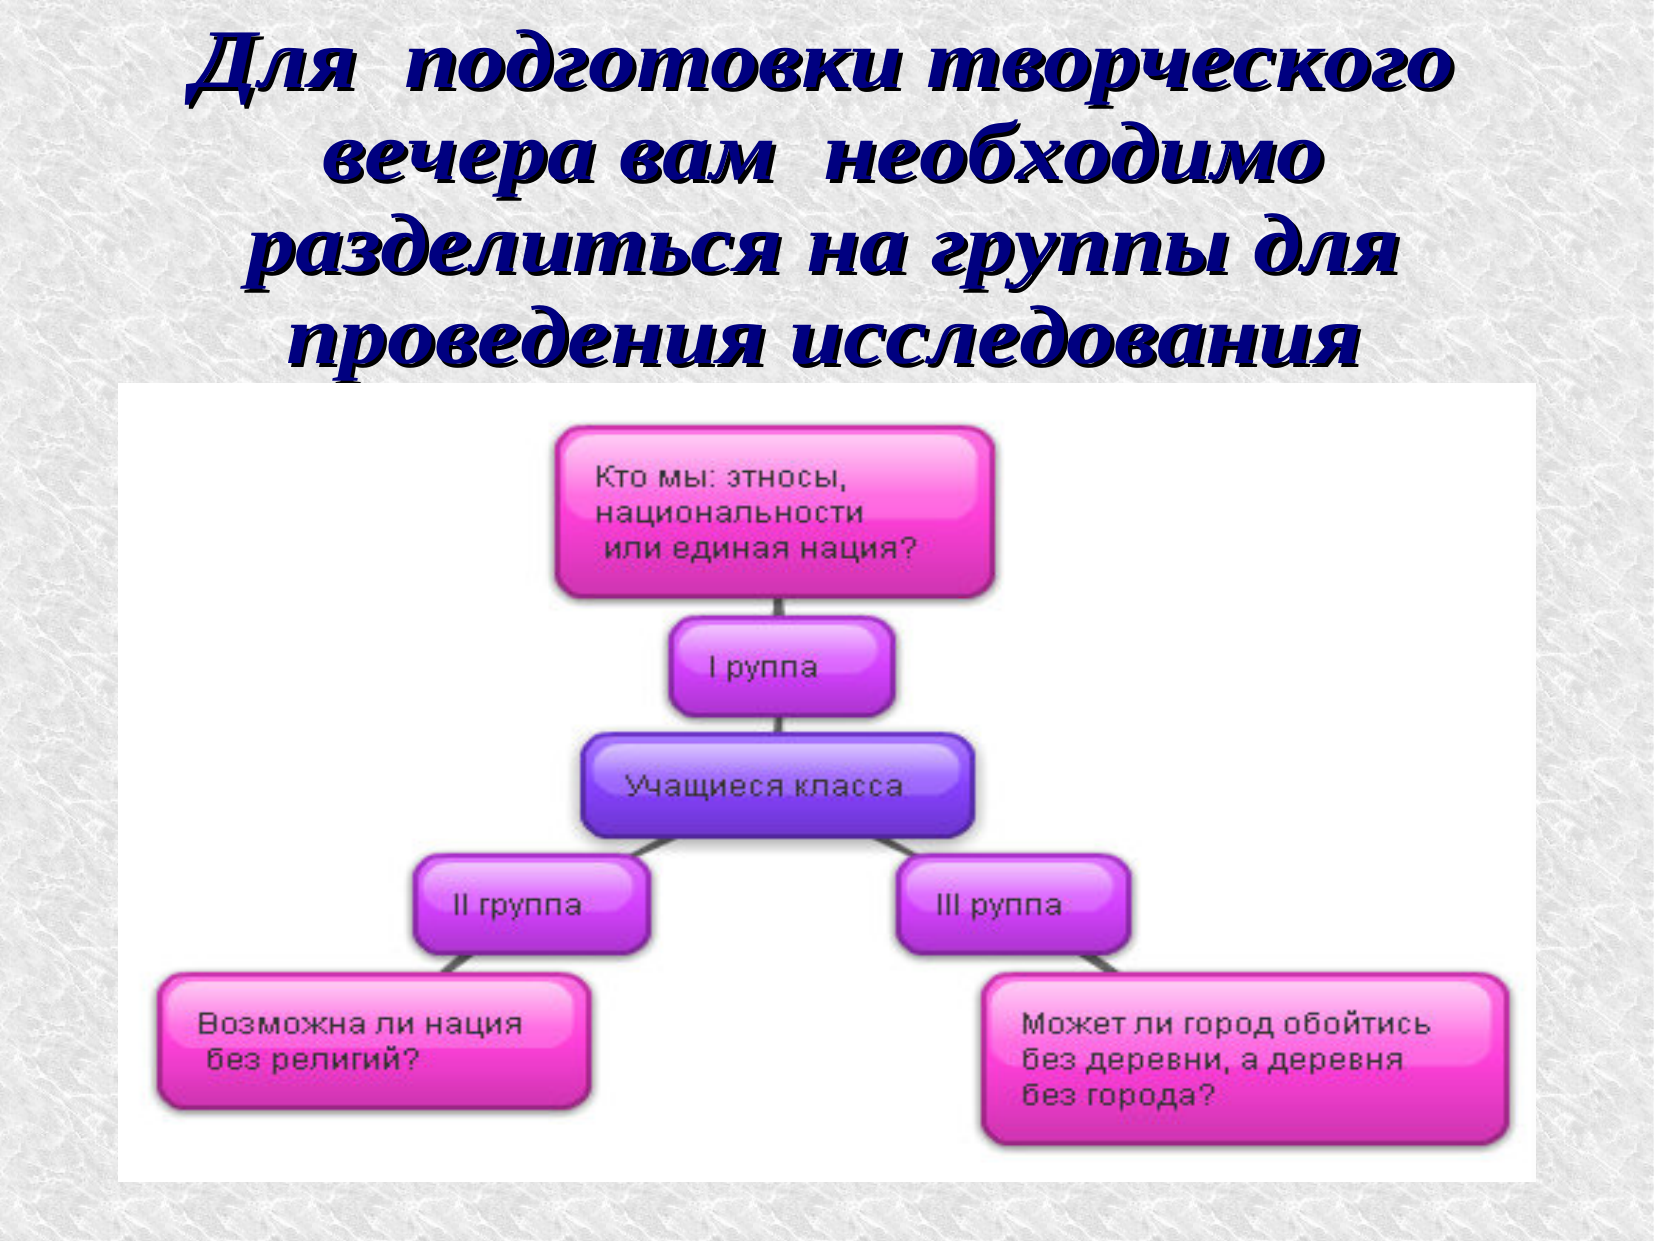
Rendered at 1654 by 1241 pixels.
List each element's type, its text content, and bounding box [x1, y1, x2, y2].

title Для подготовки творческого вечера вам необходимо разделиться на группы для проведения исследования [118, 12, 1531, 382]
picture [0, 0, 1654, 1241]
